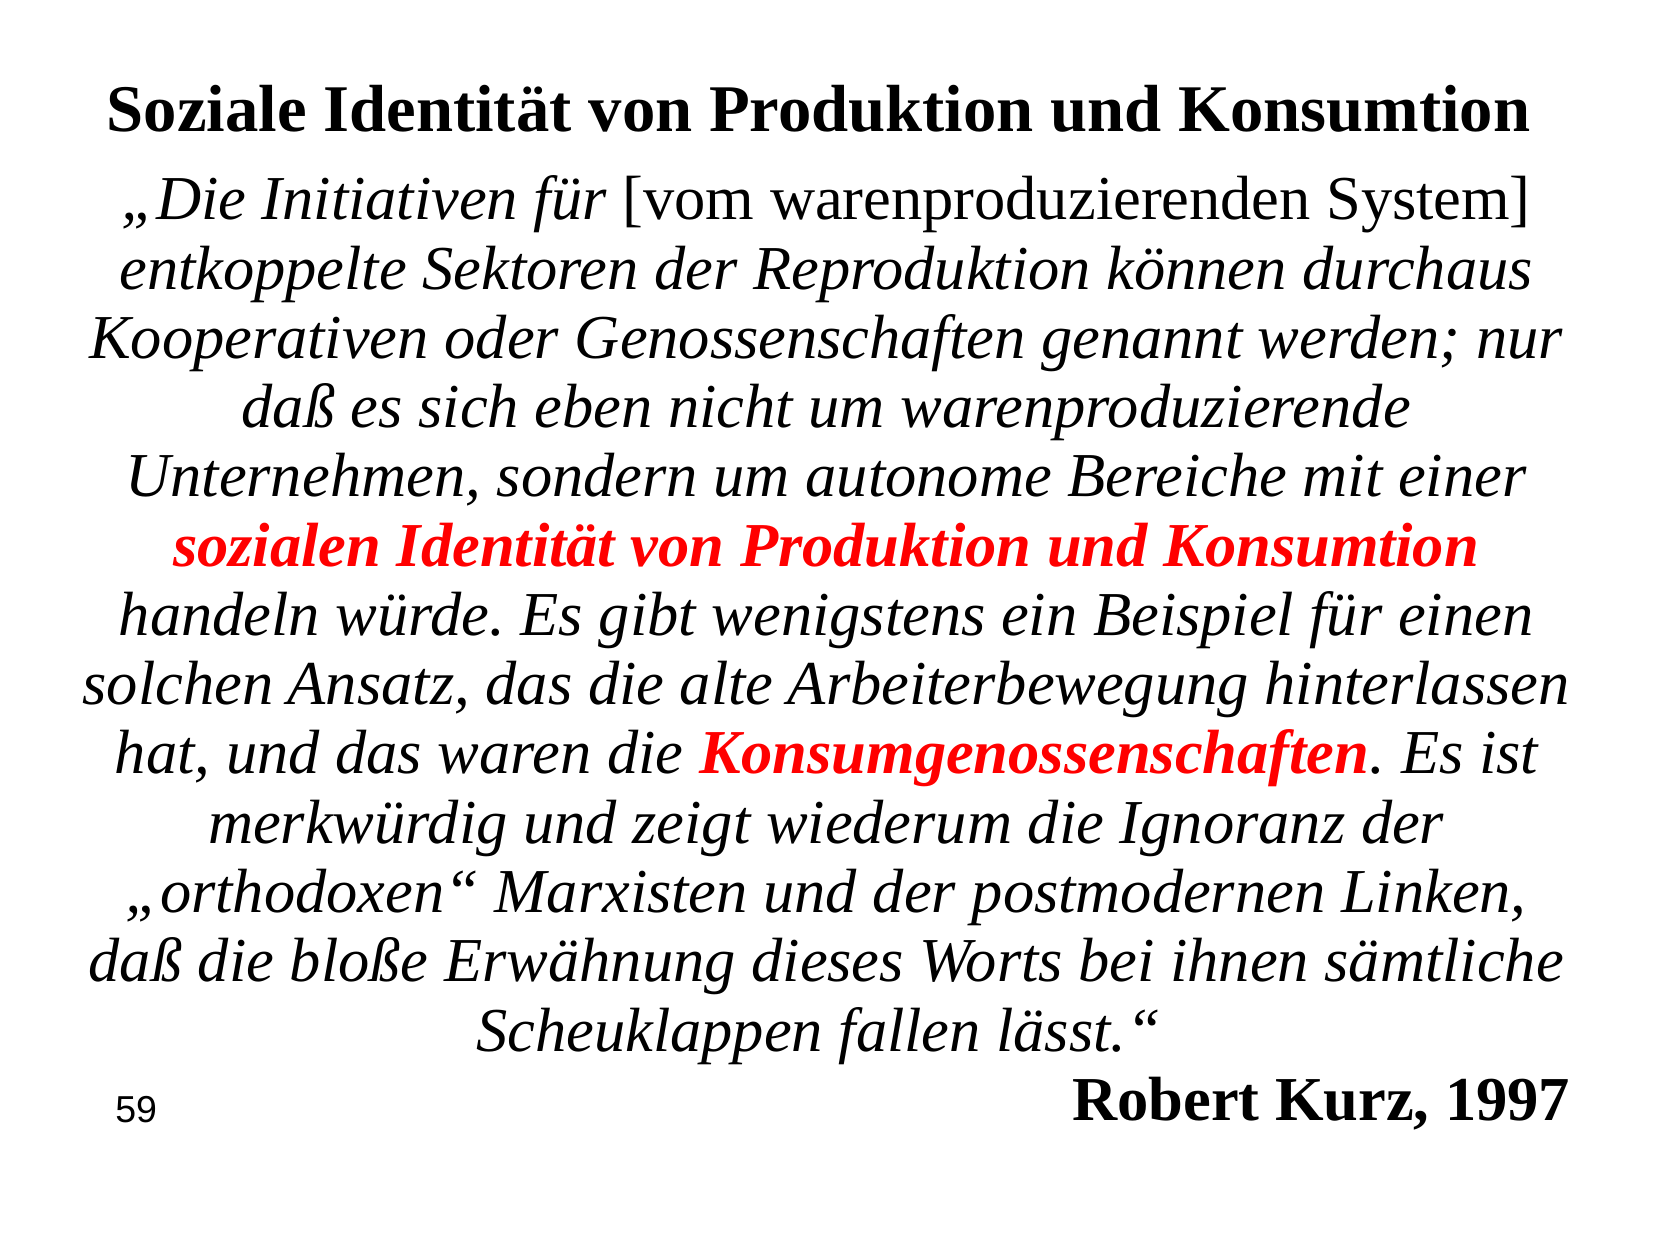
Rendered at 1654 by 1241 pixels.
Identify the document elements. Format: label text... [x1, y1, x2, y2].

text_box Soziale Identität von Produktion und Konsumtion „Die Initiativen für [vom warenproduzierenden System] entkoppelte Sektoren der Reproduktion können durchaus Kooperativen oder Genossenschaften genannt werden; nur daß es sich eben nicht um warenproduzierende Unternehmen, sondern um autonome Bereiche mit einer sozialen Identität von Produktion und Konsumtion handeln würde. Es gibt wenigstens ein Beispiel für einen solchen Ansatz, das die alte Arbeiterbewegung hinterlassen hat, und das waren die Konsumgenossenschaften. Es ist merkwürdig und zeigt wiederum die Ignoranz der „orthodoxen“ Marxisten und der postmodernen Linken, daß die bloße Erwähnung dieses Worts bei ihnen sämtliche Scheuklappen fallen lässt.“ Robert Kurz, 1997 [67, 64, 1589, 1142]
text_box <Nummer> [100, 1081, 318, 1152]
